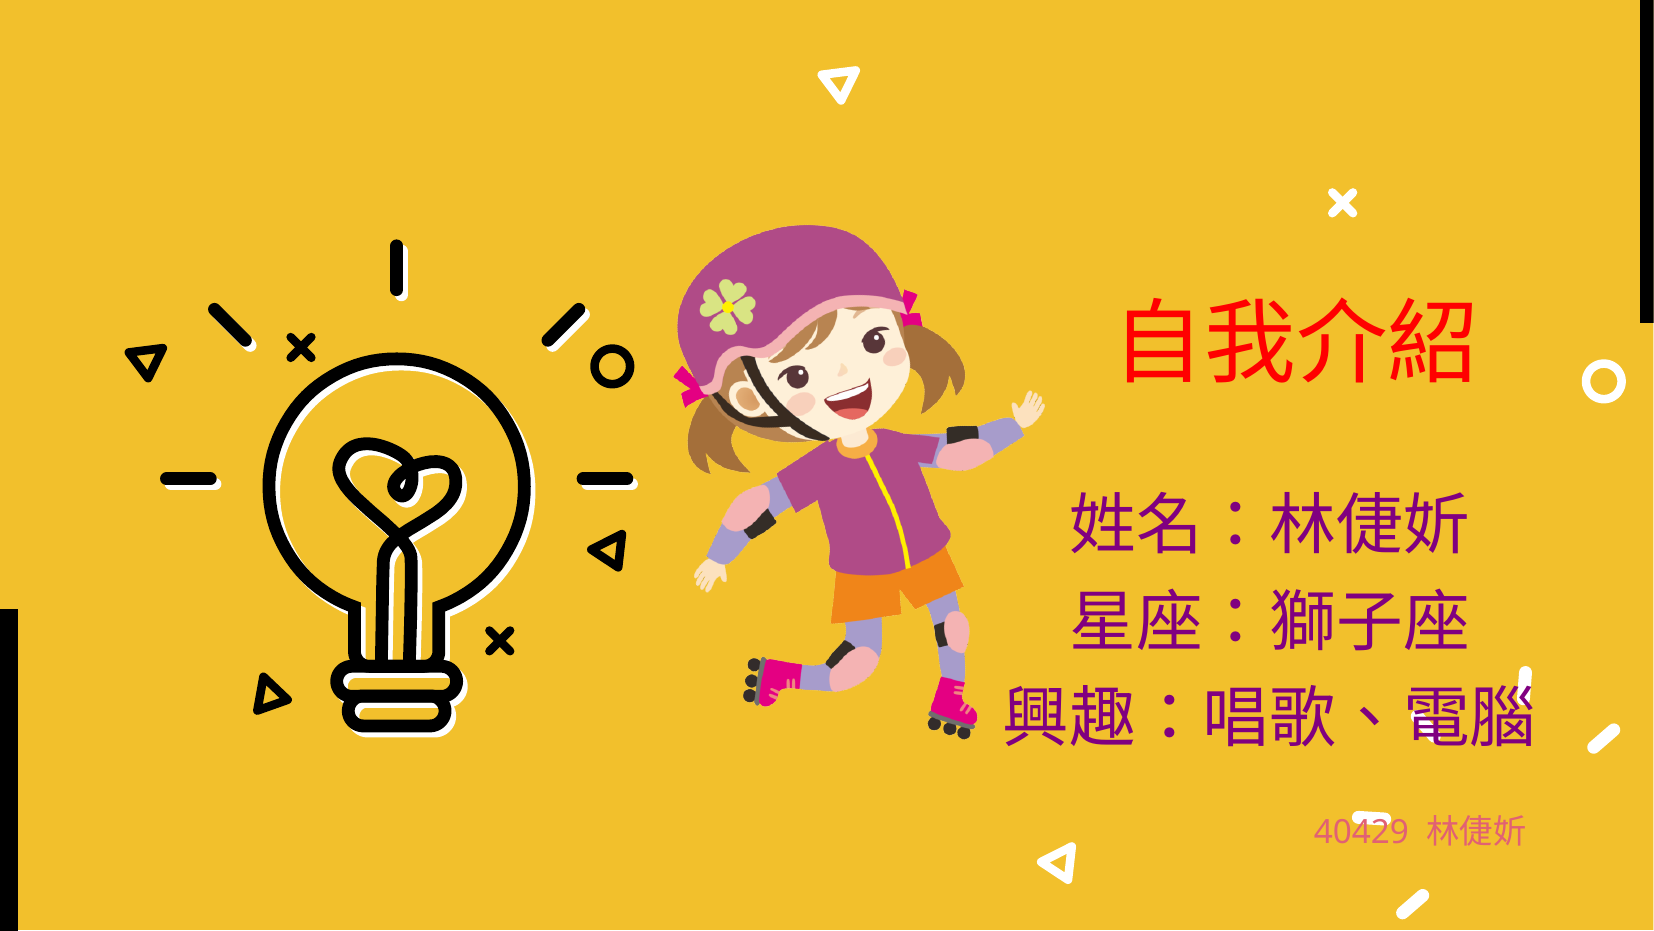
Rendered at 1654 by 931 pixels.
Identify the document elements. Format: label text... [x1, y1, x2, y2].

title 自我介紹 [1027, 258, 1565, 346]
subtitle 姓名：林倢妡 星座：獅子座 興趣：唱歌、電腦 [944, 346, 1595, 886]
text_box 40429 林倢妡 [1299, 797, 1625, 846]
picture [611, 172, 1123, 796]
